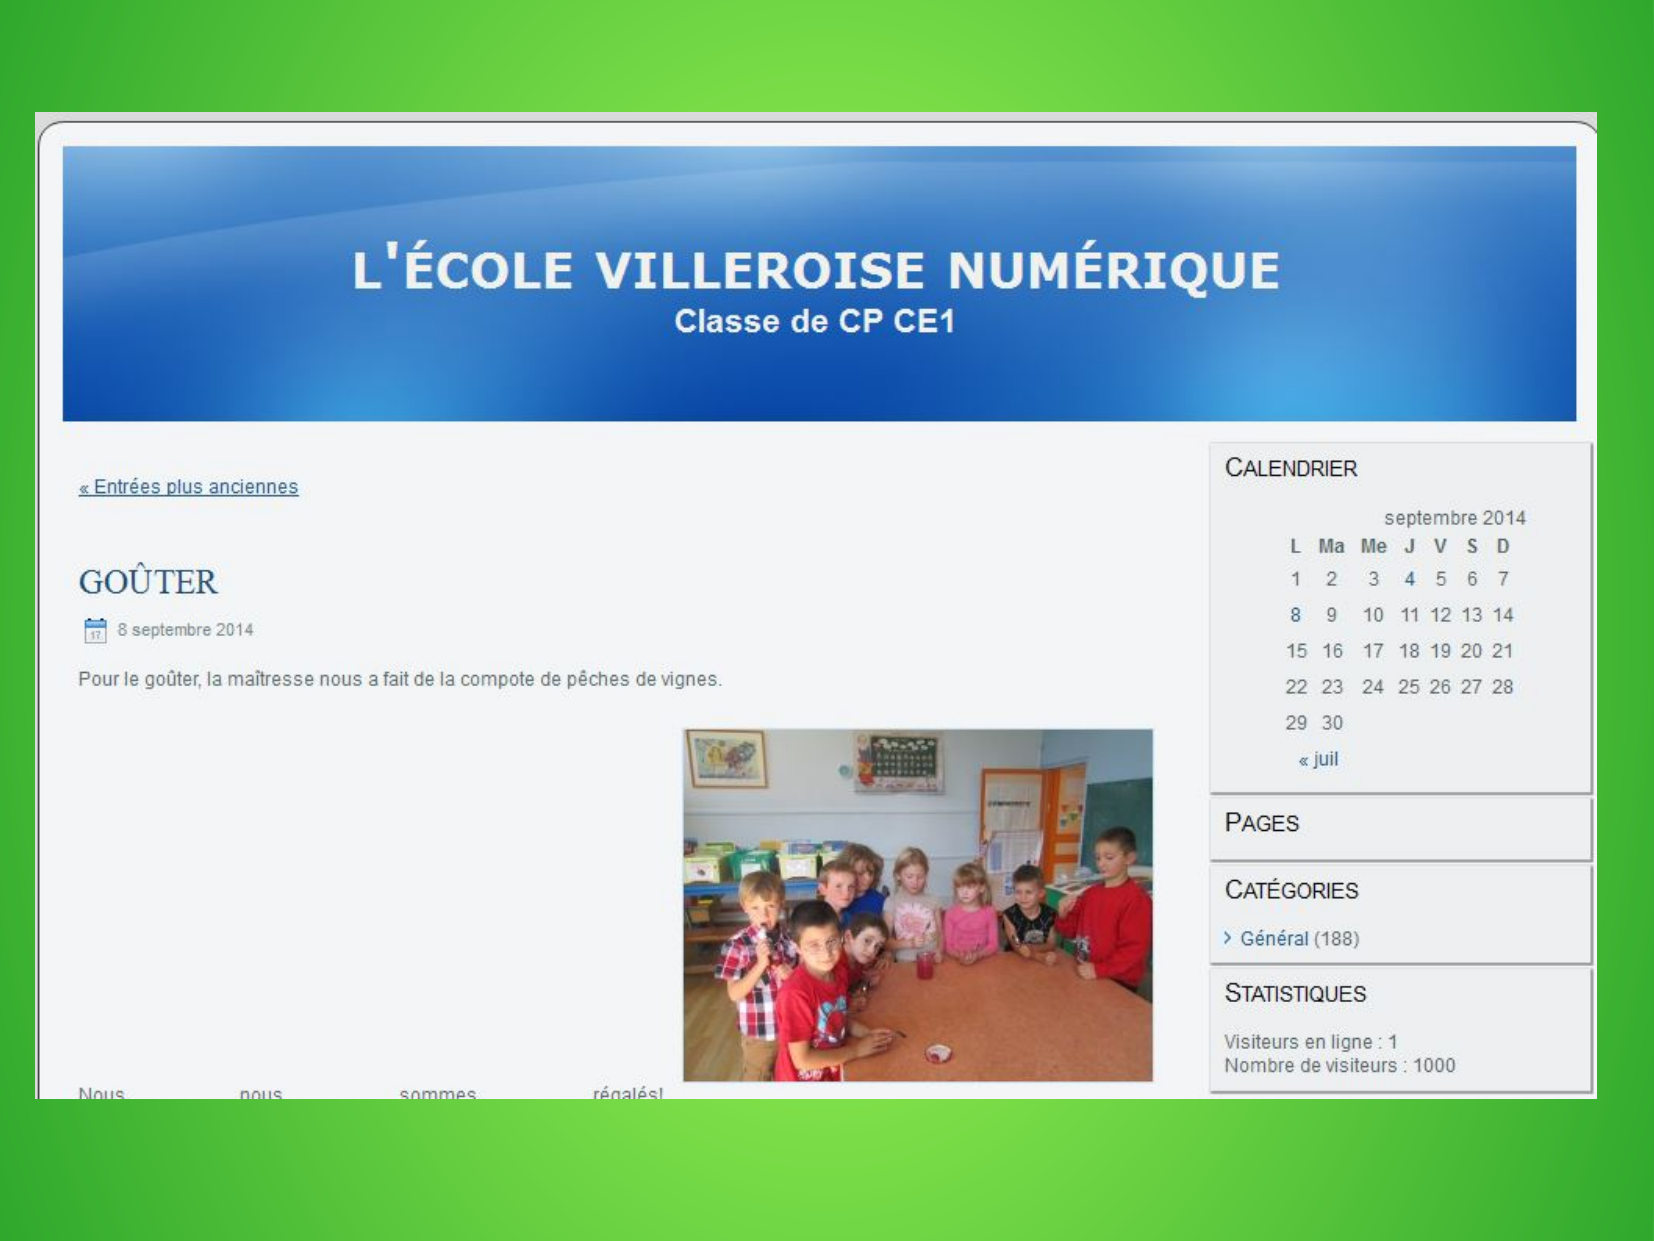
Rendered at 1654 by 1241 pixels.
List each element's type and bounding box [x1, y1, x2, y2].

picture [35, 112, 1597, 1099]
